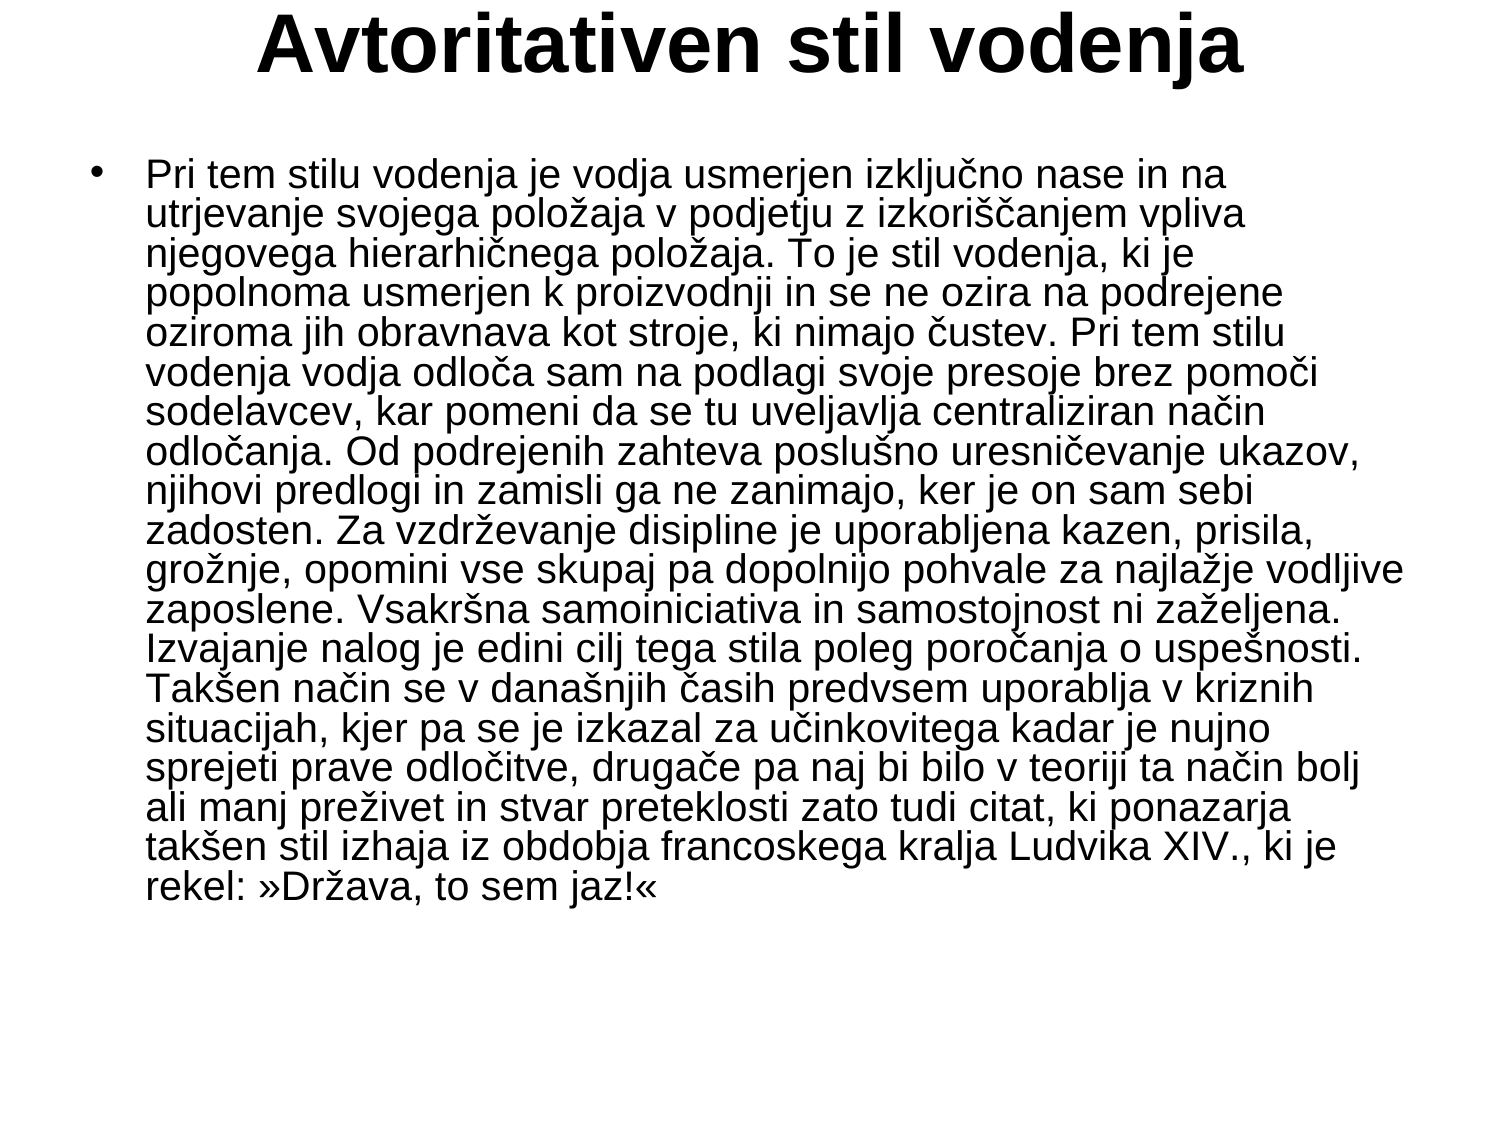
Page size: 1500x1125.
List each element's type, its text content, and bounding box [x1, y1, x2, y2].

list Pri tem stilu vodenja je vodja usmerjen izključno nase in na utrjevanje svojega položaja v podjetju z izkoriščanjem vpliva njegovega hierarhičnega položaja. To je stil vodenja, ki je popolnoma usmerjen k proizvodnji in se ne ozira na podrejene oziroma jih obravnava kot stroje, ki nimajo čustev. Pri tem stilu vodenja vodja odloča sam na podlagi svoje presoje brez pomoči sodelavcev, kar pomeni da se tu uveljavlja centraliziran način odločanja. Od podrejenih zahteva poslušno uresničevanje ukazov, njihovi predlogi in zamisli ga ne zanimajo, ker je on sam sebi zadosten. Za vzdrževanje disipline je uporabljena kazen, prisila, grožnje, opomini vse skupaj pa dopolnijo pohvale za najlažje vodljive zaposlene. Vsakršna samoiniciativa in samostojnost ni zaželjena. Izvajanje nalog je edini cilj tega stila poleg poročanja o uspešnosti. Takšen način se v današnjih časih predvsem uporablja v kriznih situacijah, kjer pa se je izkazal za učinkovitega kadar je nujno sprejeti prave odločitve, drugače pa naj bi bilo v teoriji ta način bolj ali manj preživet in stvar preteklosti zato tudi citat, ki ponazarja takšen stil izhaja iz obdobja francoskega kralja Ludvika XIV., ki je rekel: »Država, to sem jaz!« [75, 148, 1426, 1005]
title Avtoritativen stil vodenja [75, 0, 1426, 148]
